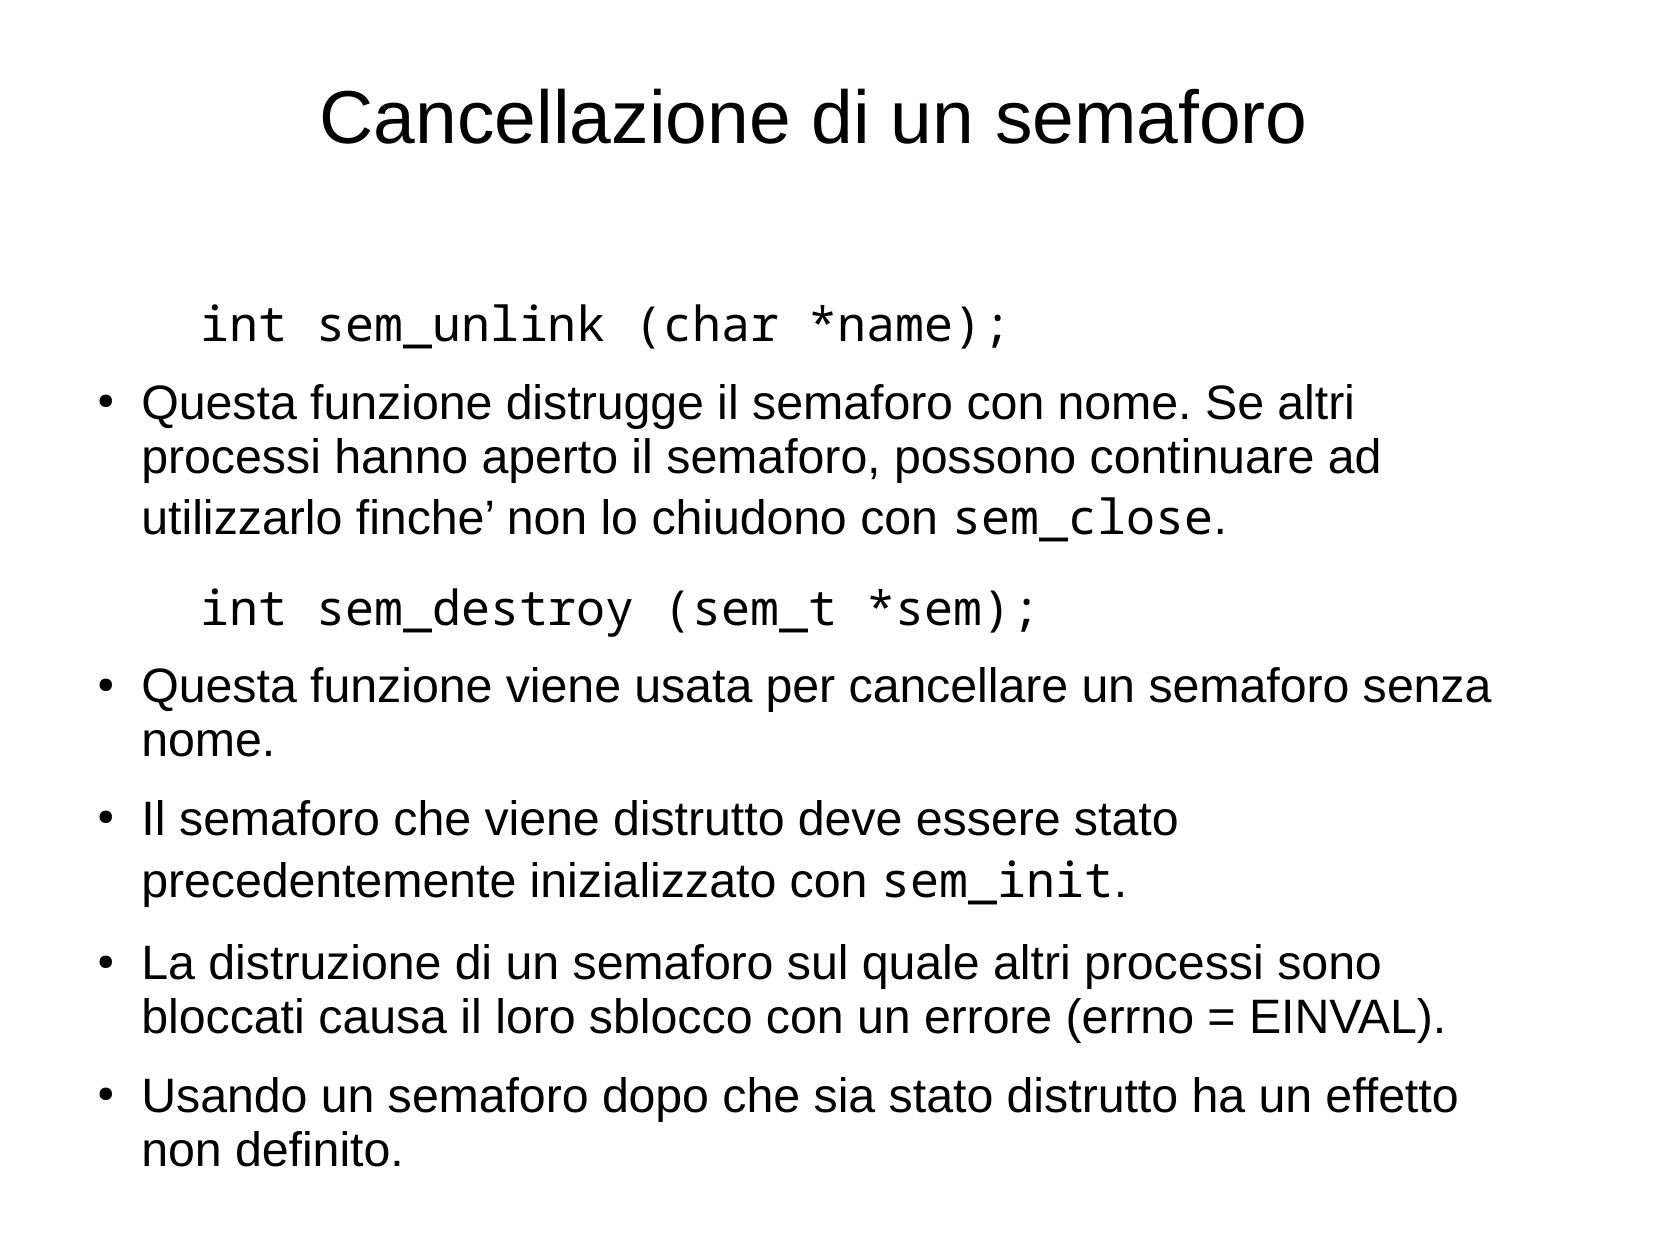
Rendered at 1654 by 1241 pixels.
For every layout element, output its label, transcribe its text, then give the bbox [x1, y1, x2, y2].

title Cancellazione di un semaforo [82, 8, 1571, 216]
list int sem_unlink (char *name); Questa funzione distrugge il semaforo con nome. Se altri processi hanno aperto il semaforo, possono continuare ad utilizzarlo finche’ non lo chiudono con sem_close. int sem_destroy (sem_t *sem); Questa funzione viene usata per cancellare un semaforo senza nome. Il semaforo che viene distrutto deve essere stato precedentemente inizializzato con sem_init. La distruzione di un semaforo sul quale altri processi sono bloccati causa il loro sblocco con un errore (errno = EINVAL). Usando un semaforo dopo che sia stato distrutto ha un effetto non definito. [82, 290, 1538, 1186]
